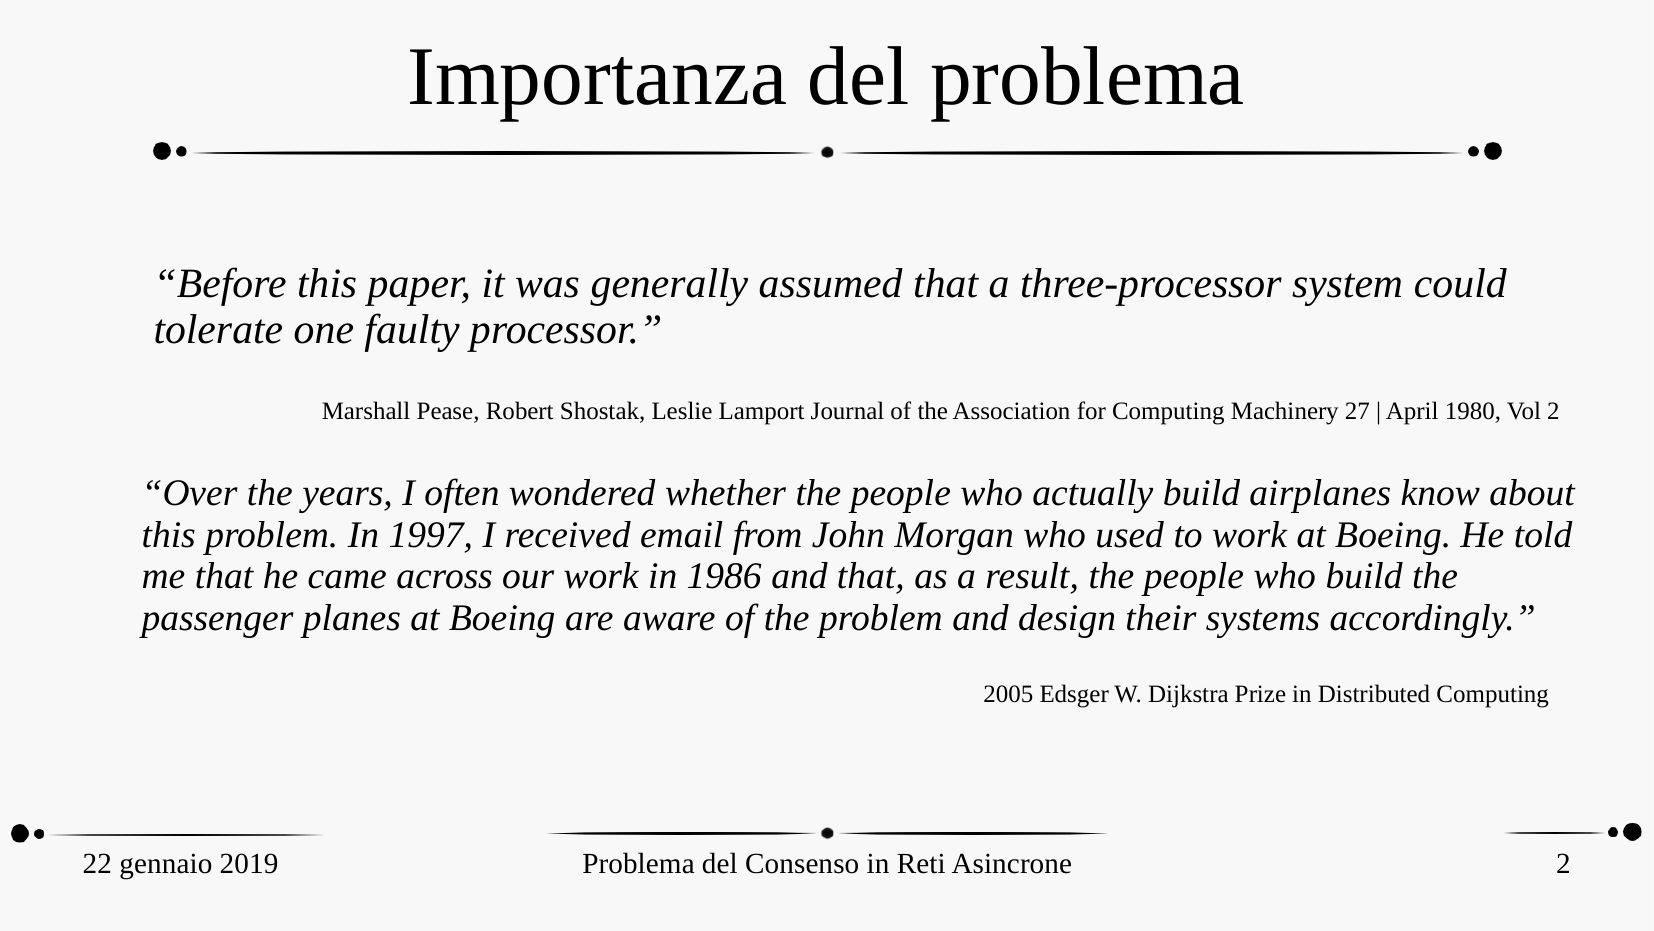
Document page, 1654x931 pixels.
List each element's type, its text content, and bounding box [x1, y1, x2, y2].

text_box Marshall Pease, Robert Shostak, Leslie Lamport Journal of the Association for Computing Machinery 27 | April 1980, Vol 2 [307, 389, 1607, 438]
list “Over the years, I often wondered whether the people who actually build airplanes know about this problem. In 1997, I received email from John Morgan who used to work at Boeing. He told me that he came across our work in 1986 and that, as a result, the people who build the passenger planes at Boeing are aware of the problem and design their systems accordingly.” [70, 472, 1607, 662]
title Importanza del problema [0, 0, 1654, 154]
text_box 2005 Edsger W. Dijkstra Prize in Distributed Computing [968, 673, 1571, 721]
list “Before this paper, it was generally assumed that a three-processor system could tolerate one faulty processor.” [82, 259, 1571, 367]
picture [0, 154, 1654, 931]
